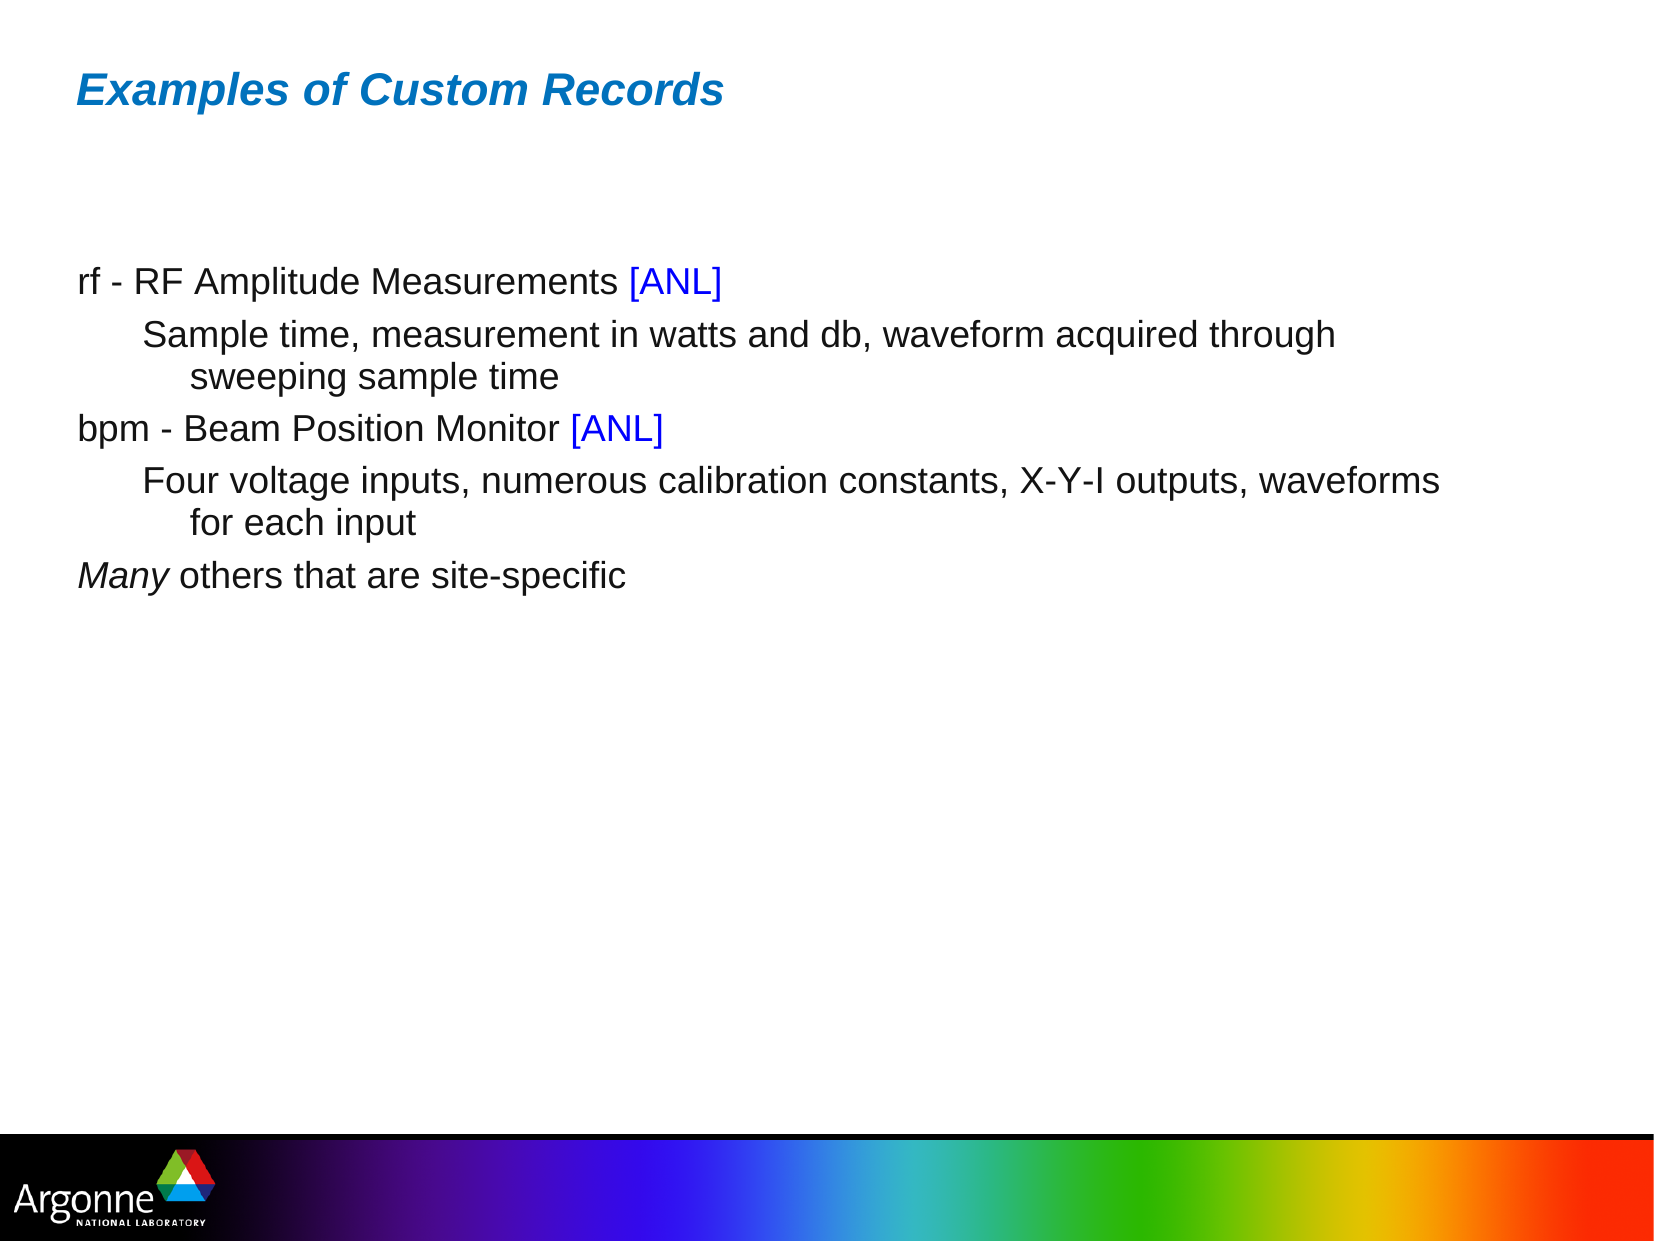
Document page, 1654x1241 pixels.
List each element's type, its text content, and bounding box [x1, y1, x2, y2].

picture [0, 1134, 1654, 1241]
title Examples of Custom Records [61, 45, 1500, 123]
list rf - RF Amplitude Measurements [ANL] Sample time, measurement in watts and db, waveform acquired through sweeping sample time bpm - Beam Position Monitor [ANL] Four voltage inputs, numerous calibration constants, X-Y-I outputs, waveforms for each input Many others that are site-specific [62, 253, 1498, 815]
